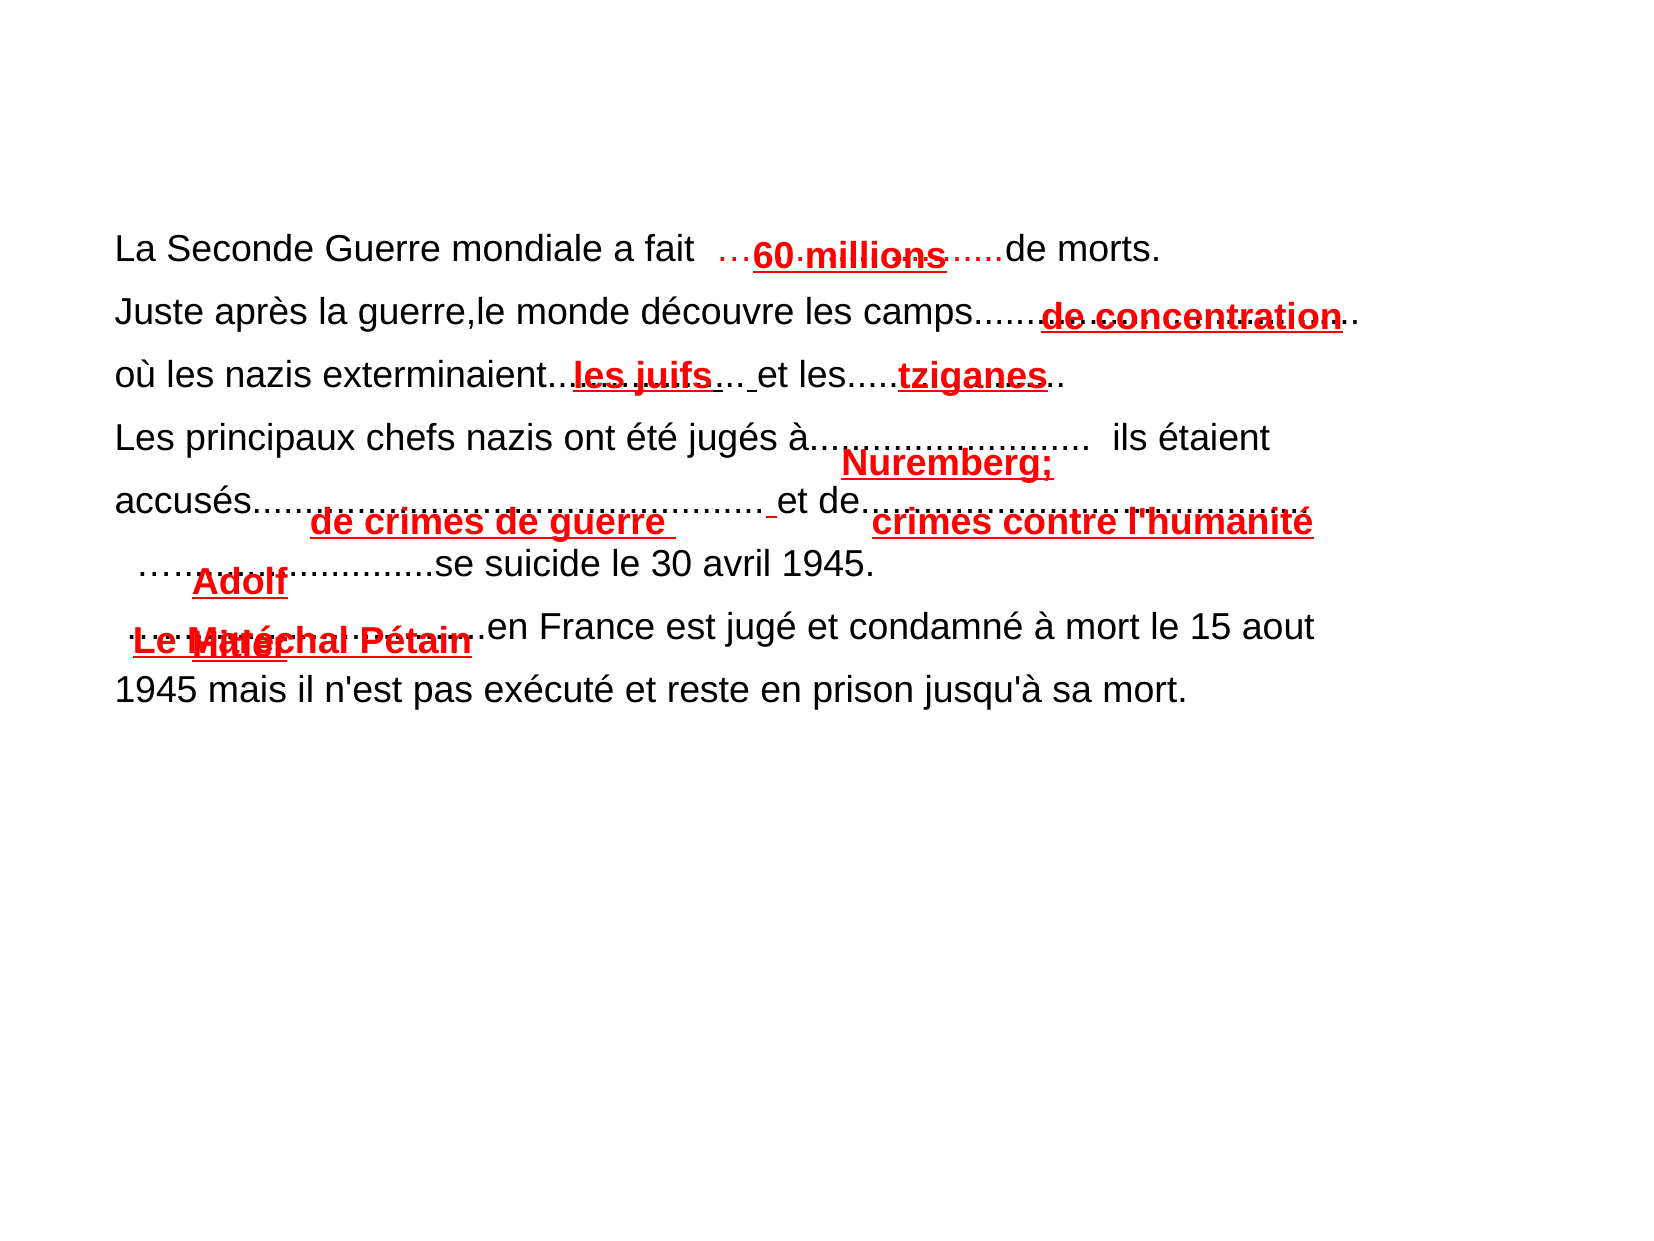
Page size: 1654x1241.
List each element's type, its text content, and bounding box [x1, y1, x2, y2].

text_box 60 millions [738, 206, 962, 265]
text_box les juifs [558, 325, 739, 384]
text_box tziganes [883, 325, 1063, 384]
text_box de crimes de guerre [295, 472, 692, 531]
text_box La Seconde Guerre mondiale a fait …........................de morts. Juste après la guerre,le monde découvre les camps..................................... où les nazis exterminaient................... et les..................... Les principaux chefs nazis ont été jugés à........................... ils étaient accusés................................................. et de........................................... ….........................se suicide le 30 avril 1945. …...............................en France est jugé et condamné à mort le 15 aout 1945 mais il n'est pas exécuté et reste en prison jusqu'à sa mort. [99, 157, 1418, 945]
text_box Adolf Hitler [177, 532, 409, 591]
text_box crimes contre l'humanité [856, 472, 1329, 531]
text_box de concentration [1026, 266, 1359, 325]
text_box Nuremberg; [826, 413, 1069, 472]
text_box Le Maréchal Pétain [118, 591, 488, 650]
